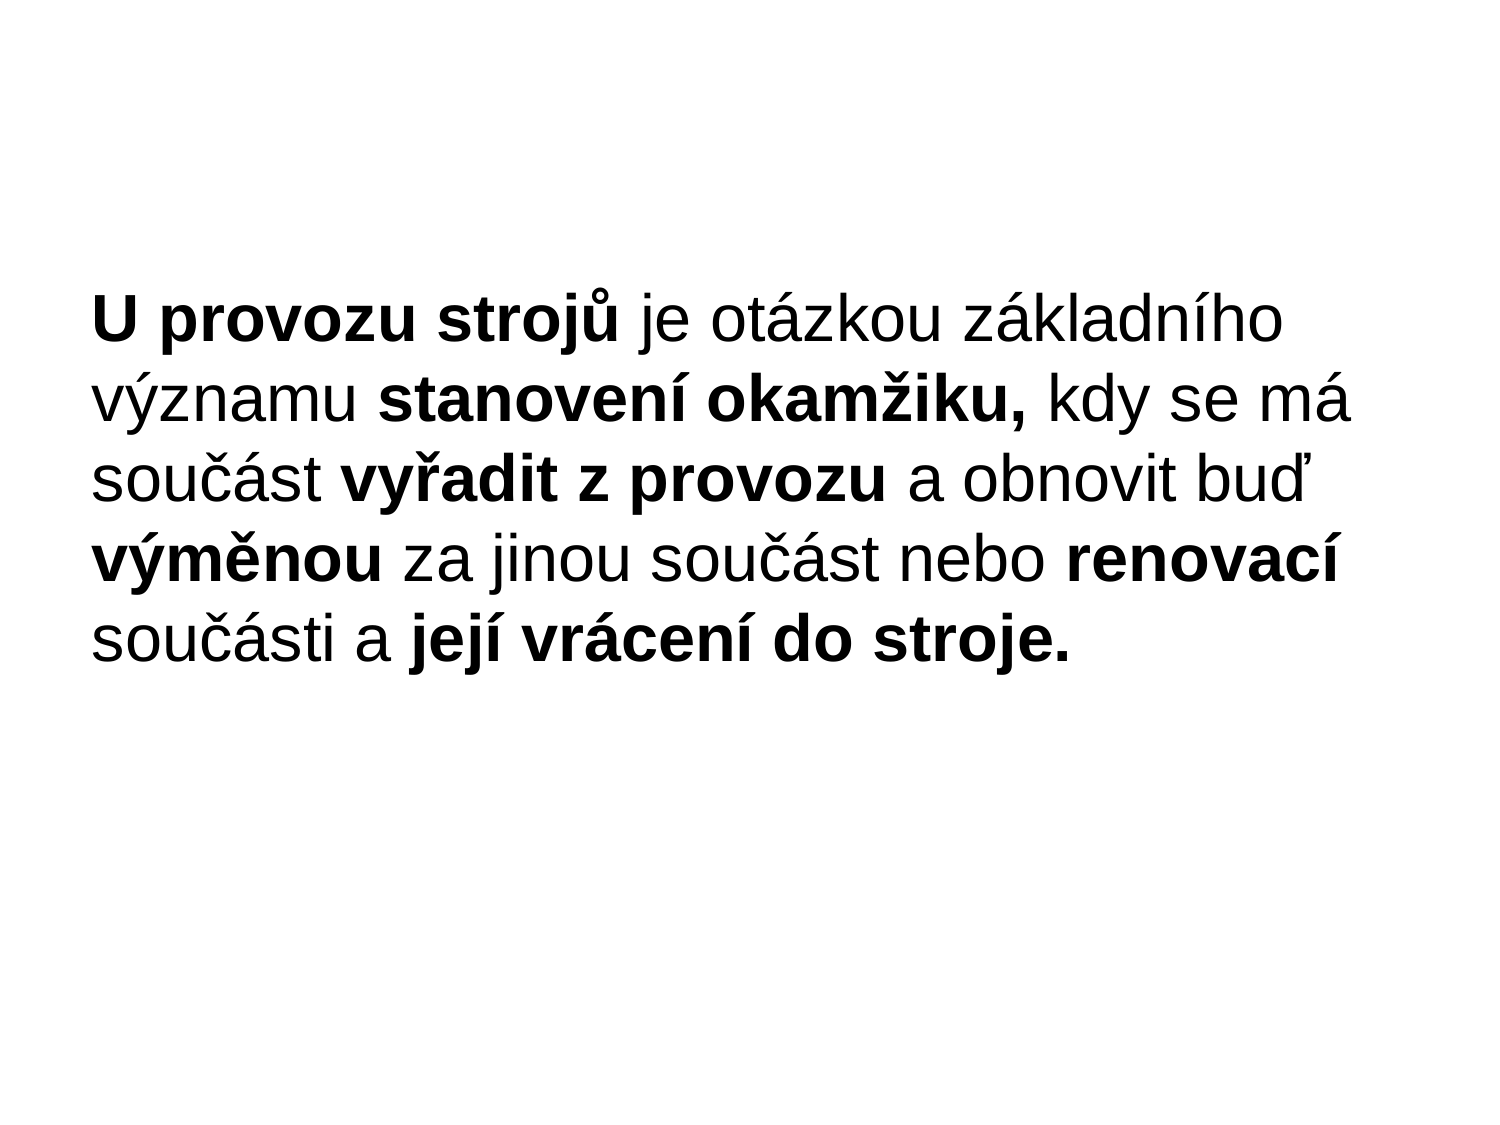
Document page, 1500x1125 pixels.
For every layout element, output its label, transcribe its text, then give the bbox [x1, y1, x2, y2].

list U provozu strojů je otázkou základního významu stanovení okamžiku, kdy se má součást vyřadit z provozu a obnovit buď výměnou za jinou součást nebo renovací součásti a její vrácení do stroje. [76, 267, 1427, 1010]
